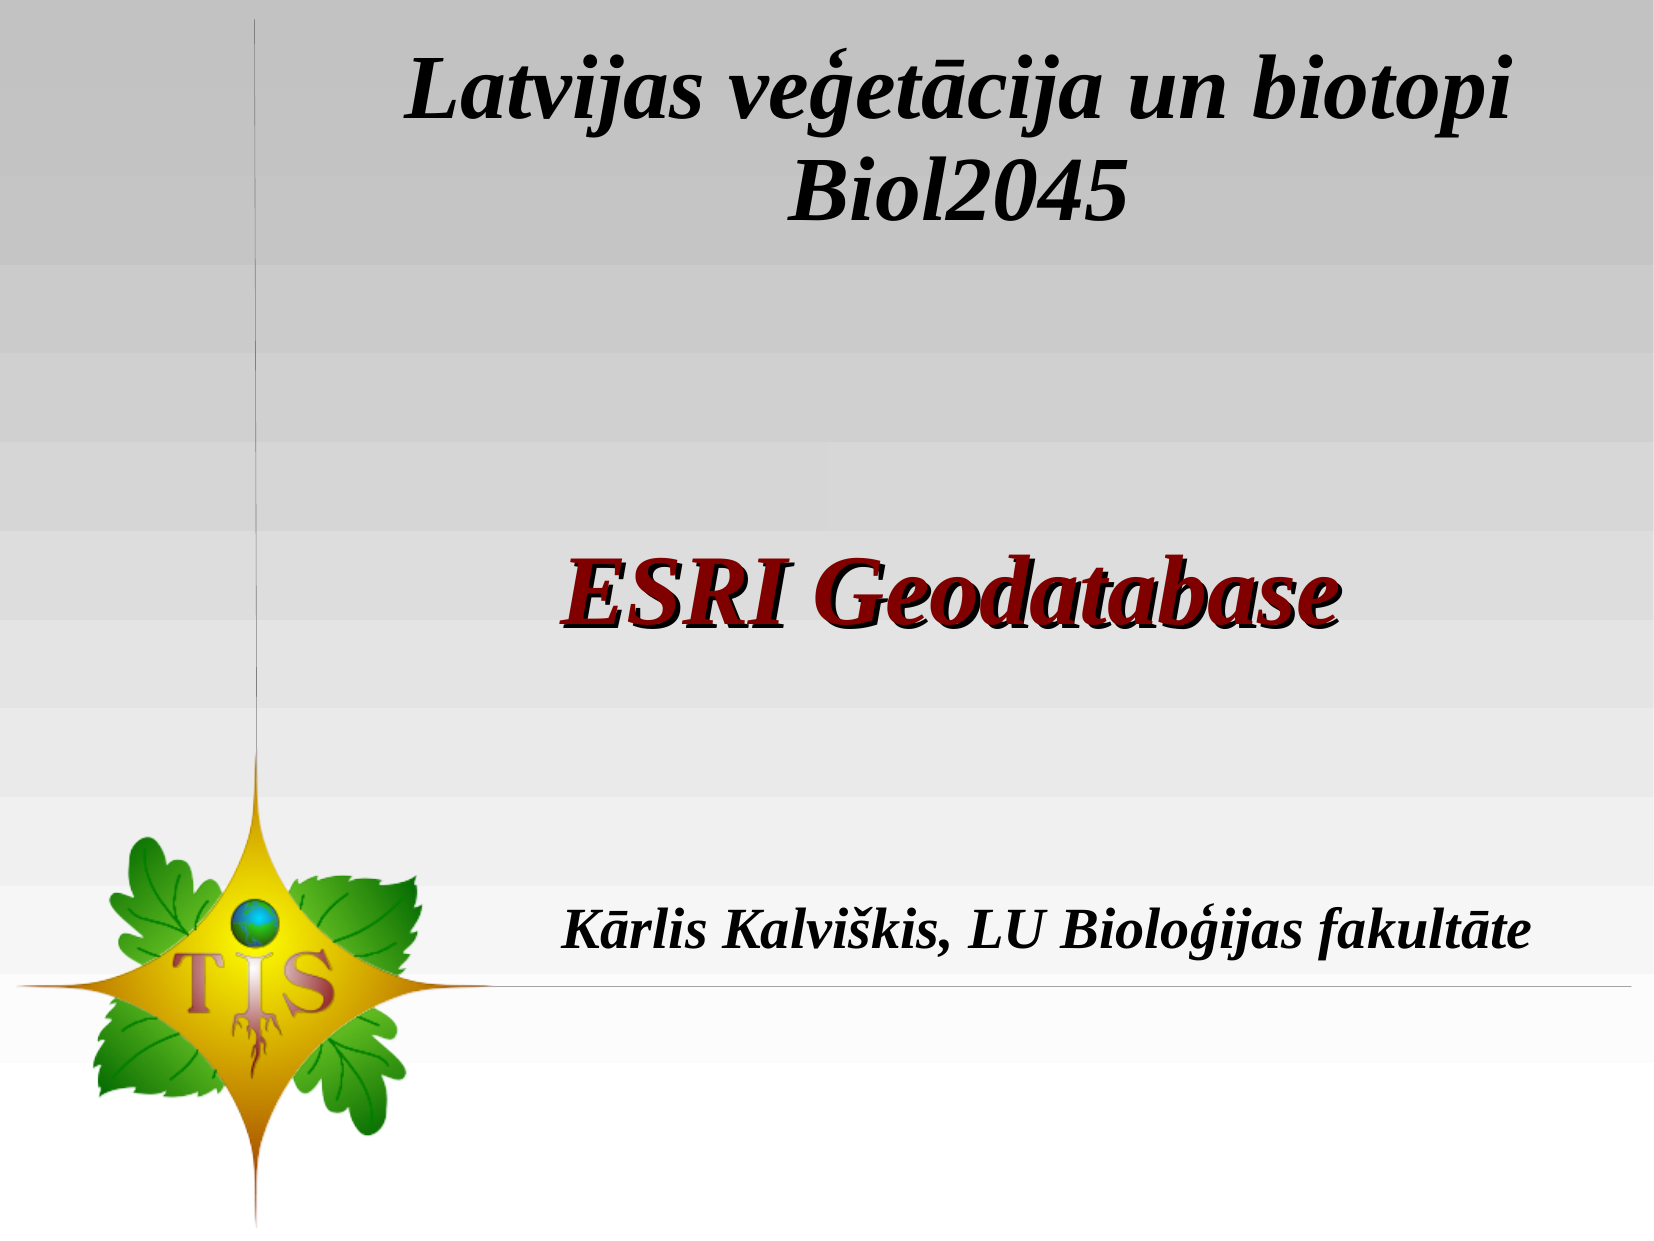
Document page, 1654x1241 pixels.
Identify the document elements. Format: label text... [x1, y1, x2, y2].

picture [0, 0, 1654, 1241]
title ESRI Geodatabase [295, 332, 1607, 849]
